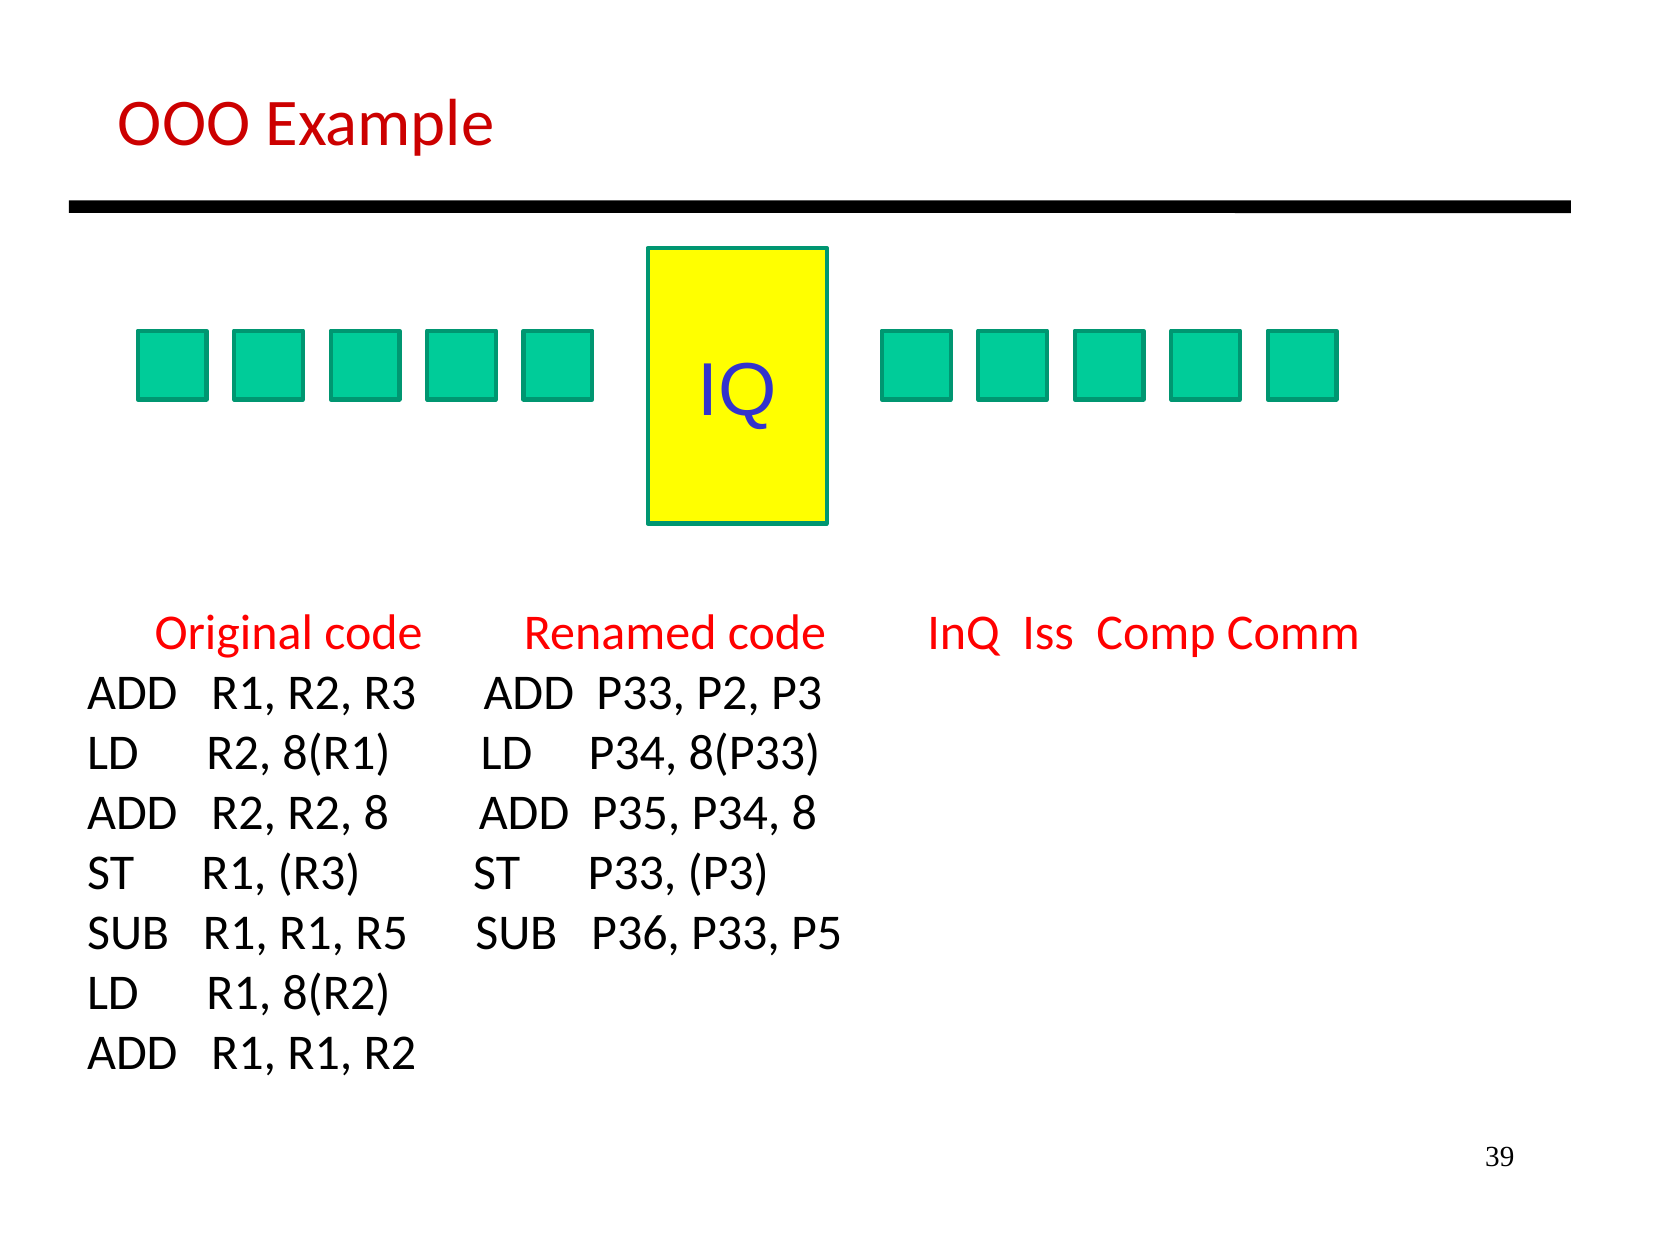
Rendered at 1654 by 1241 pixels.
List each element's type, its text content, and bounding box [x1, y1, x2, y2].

text_box IQ [647, 247, 827, 524]
slide_number <number> [1185, 1129, 1530, 1213]
text_box Original code Renamed code InQ Iss Comp Comm ADD R1, R2, R3 ADD P33, P2, P3 LD R2, 8(R1) LD P34, 8(P33) ADD R2, R2, 8 ADD P35, P34, 8 ST R1, (R3) ST P33, (P3) SUB R1, R1, R5 SUB P36, P33, P5 LD R1, 8(R2) ADD R1, R1, R2 [72, 592, 1375, 1088]
text_box OOO Example [103, 71, 510, 167]
